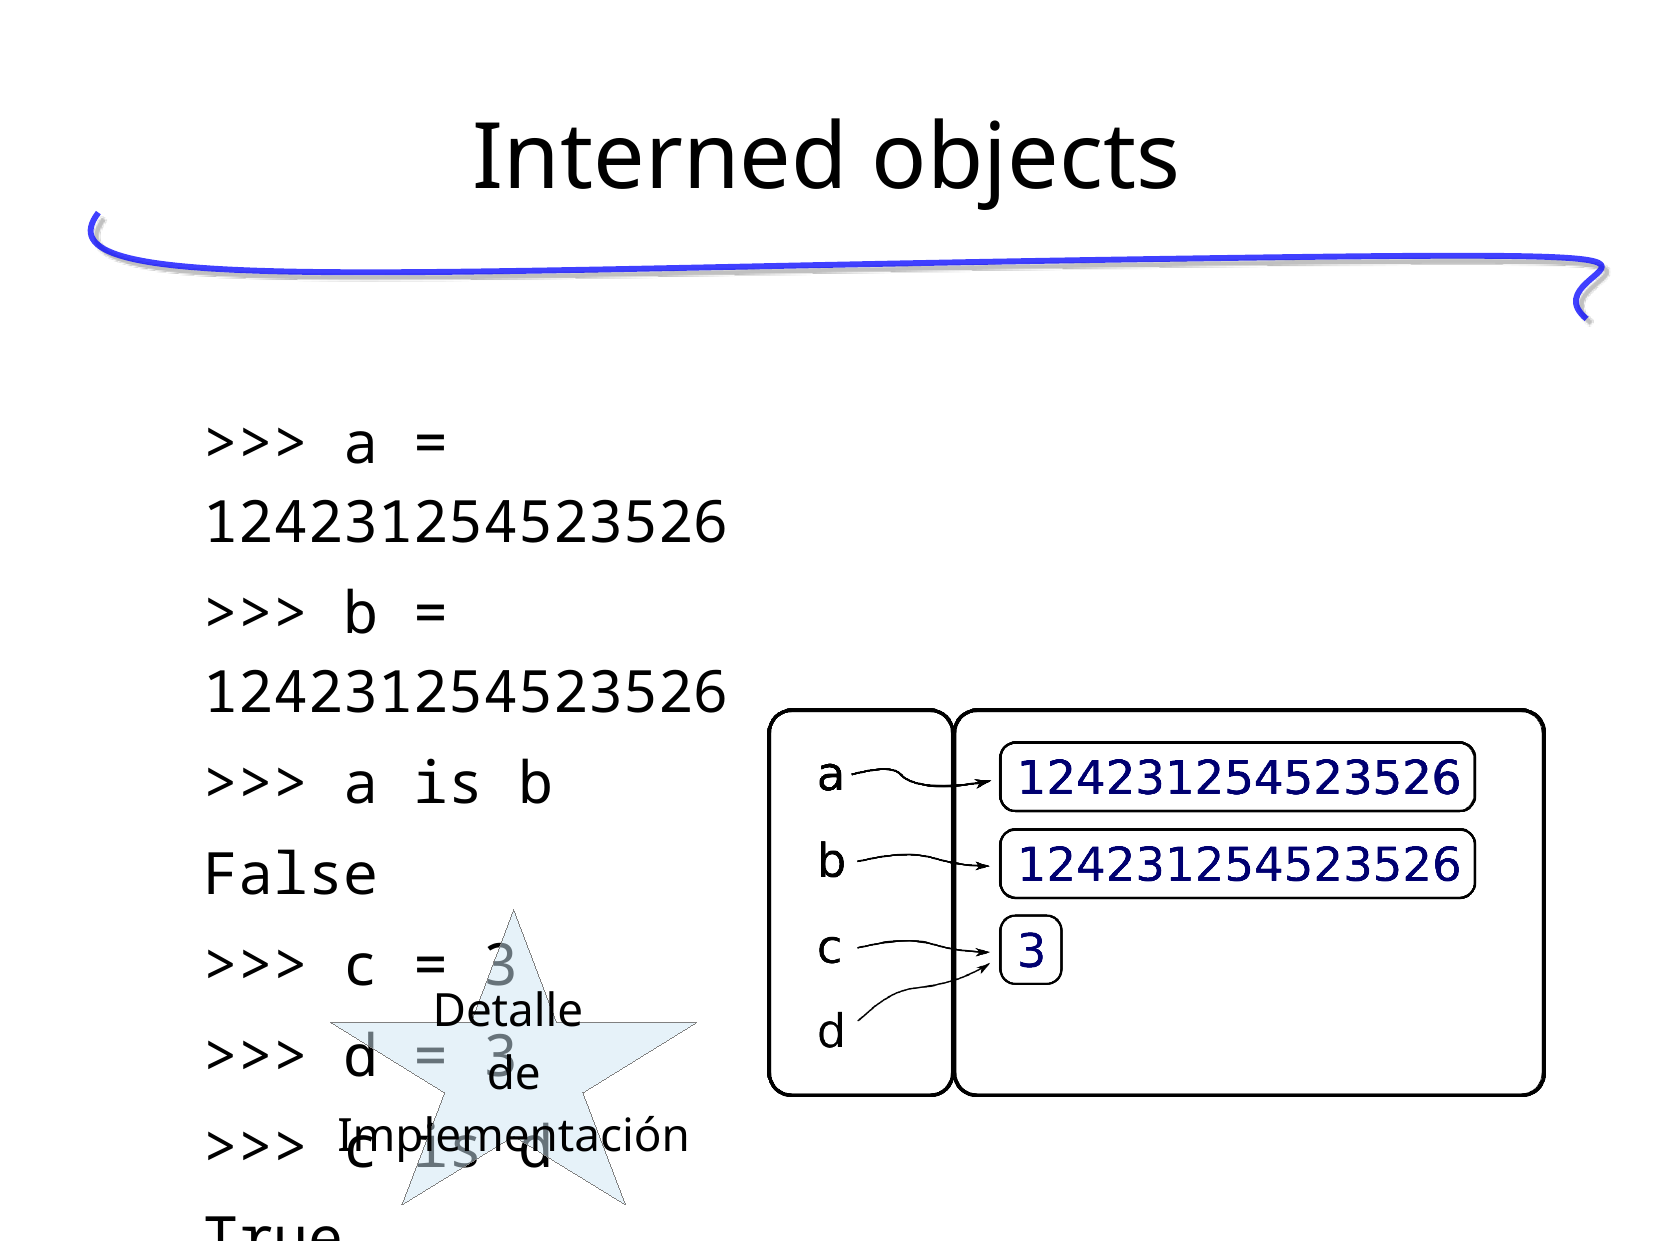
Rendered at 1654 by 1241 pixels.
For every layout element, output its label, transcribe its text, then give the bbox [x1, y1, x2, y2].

picture [767, 708, 1546, 1097]
text_box Detalle de Implementación [330, 909, 697, 1205]
title Interned objects [82, 49, 1571, 257]
text_box >>> a = 124231254523526 >>> b = 124231254523526 >>> a is b False >>> c = 3 >>> d = 3 >>> c is d True [188, 393, 945, 1027]
